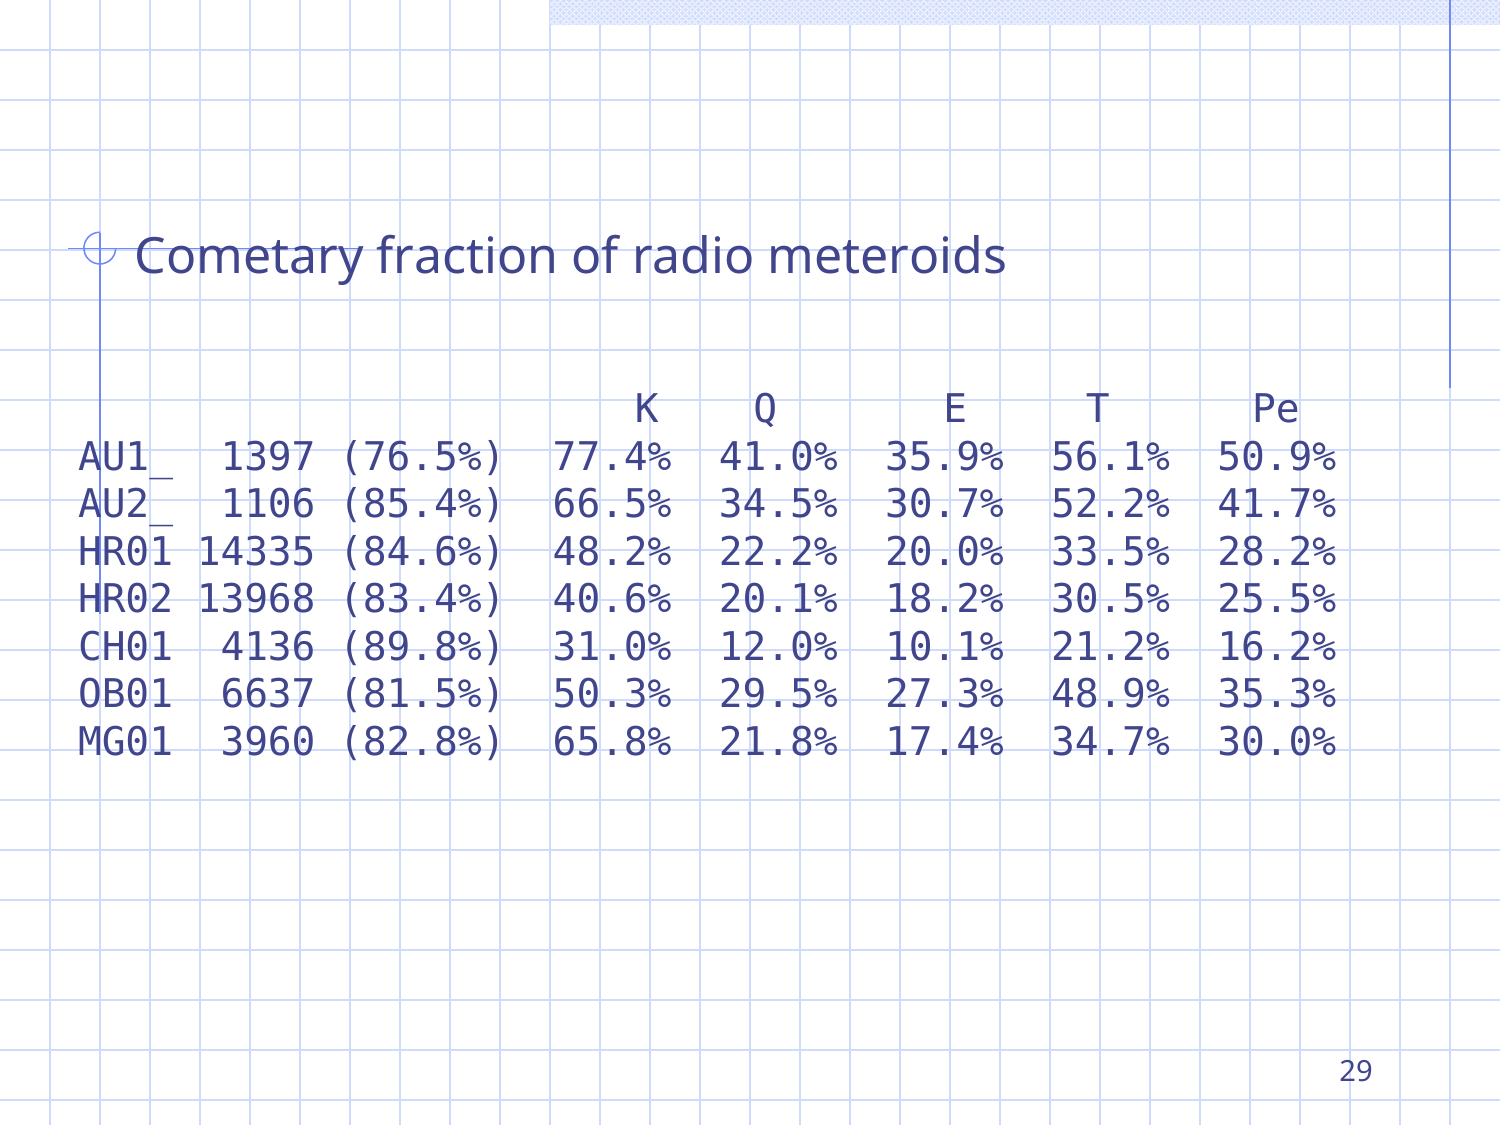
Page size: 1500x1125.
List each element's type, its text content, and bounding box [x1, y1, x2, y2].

text_box Cometary fraction of radio meteroids [119, 216, 1092, 291]
picture [549, 0, 1449, 25]
text_box K Q E T Pe AU1_ 1397 (76.5%) 77.4% 41.0% 35.9% 56.1% 50.9% AU2_ 1106 (85.4%) 66.5% 34.5% 30.7% 52.2% 41.7% HR01 14335 (84.6%) 48.2% 22.2% 20.0% 33.5% 28.2% HR02 13968 (83.4%) 40.6% 20.1% 18.2% 30.5% 25.5% CH01 4136 (89.8%) 31.0% 12.0% 10.1% 21.2% 16.2% OB01 6637 (81.5%) 50.3% 29.5% 27.3% 48.9% 35.3% MG01 3960 (82.8%) 65.8% 21.8% 17.4% 34.7% 30.0% [63, 376, 1376, 771]
picture [1451, 0, 1500, 25]
